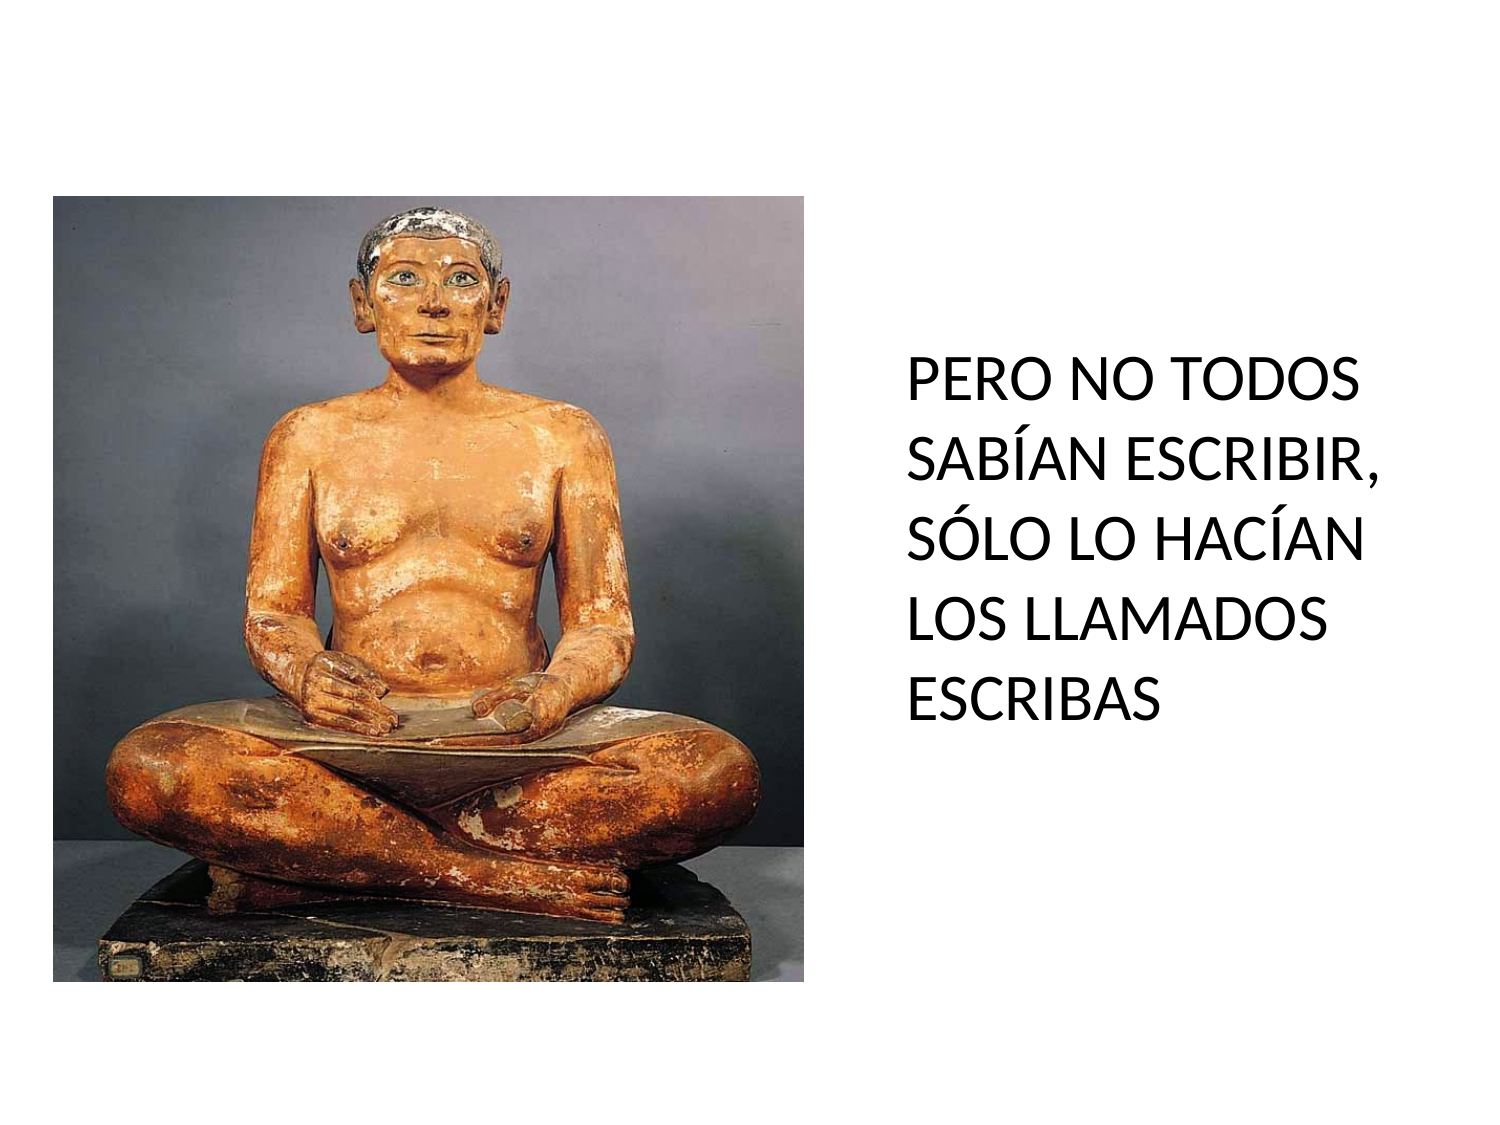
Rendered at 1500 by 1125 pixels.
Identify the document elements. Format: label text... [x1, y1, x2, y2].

picture [53, 196, 804, 982]
text_box PERO NO TODOS SABÍAN ESCRIBIR, SÓLO LO HACÍAN LOS LLAMADOS ESCRIBAS [891, 326, 1400, 746]
